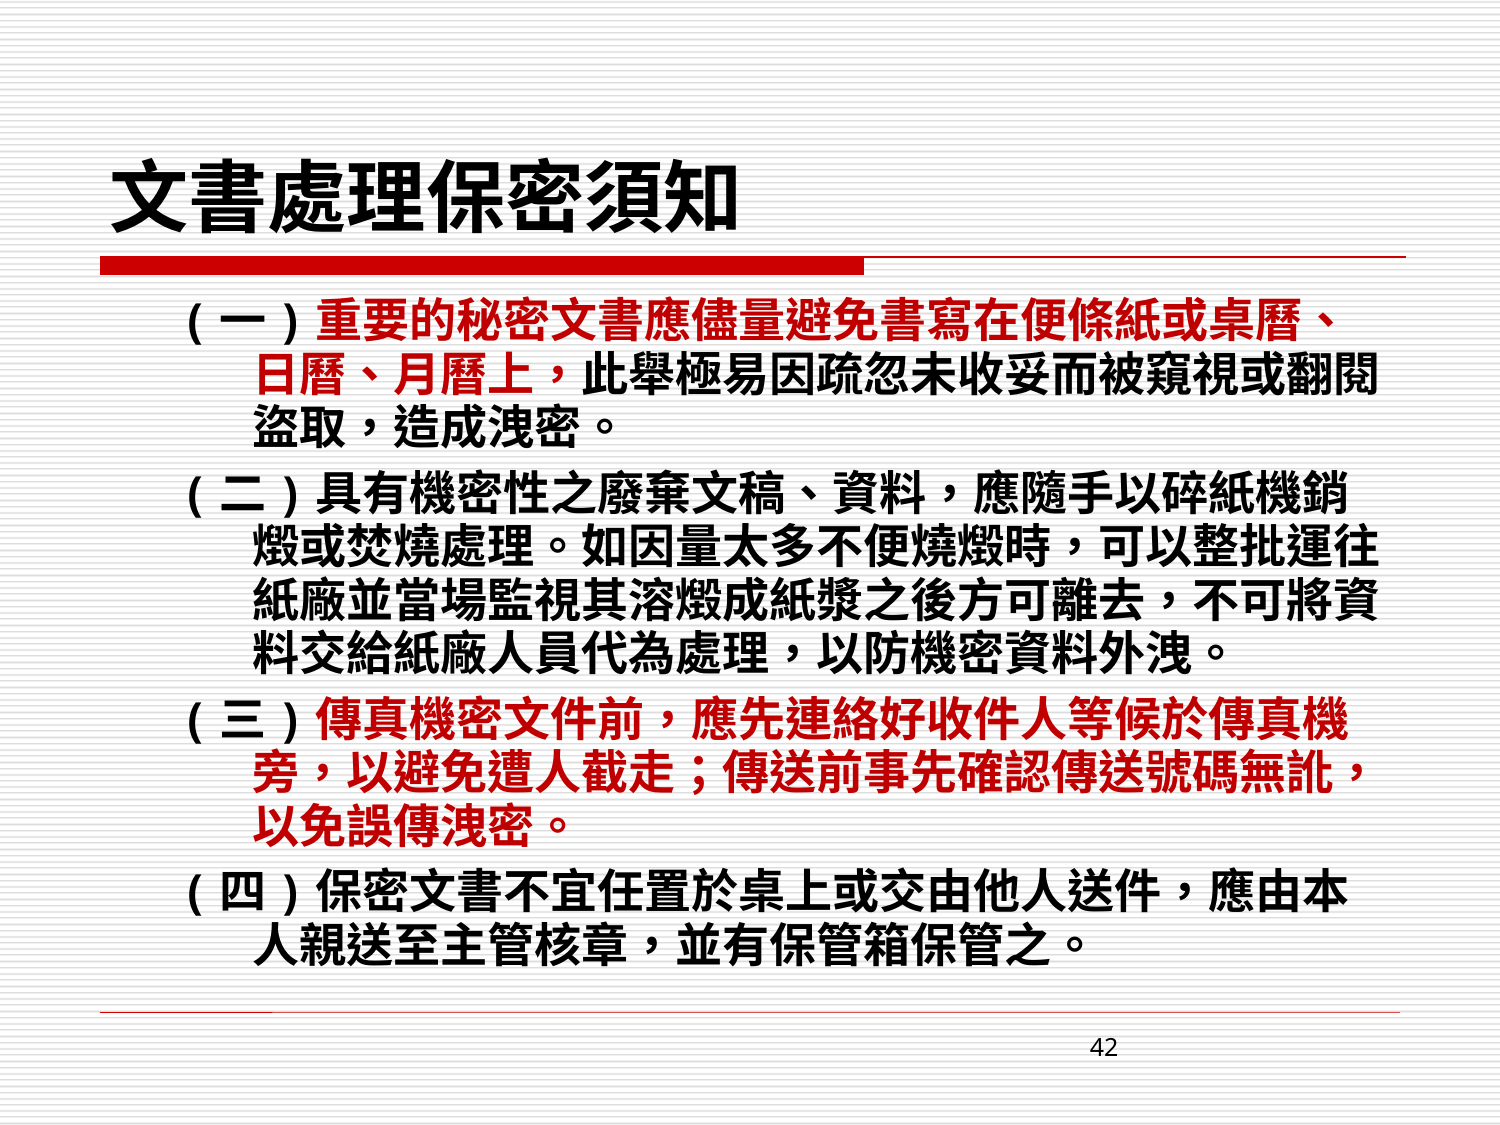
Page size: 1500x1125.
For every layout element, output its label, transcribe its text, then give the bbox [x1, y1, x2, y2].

list (一)重要的秘密文書應儘量避免書寫在便條紙或桌曆、日曆、月曆上，此舉極易因疏忽未收妥而被窺視或翻閱盜取，造成洩密。 (二)具有機密性之廢棄文稿、資料，應隨手以碎紙機銷燬或焚燒處理。如因量太多不便燒燬時，可以整批運往紙廠並當場監視其溶燬成紙漿之後方可離去，不可將資料交給紙廠人員代為處理，以防機密資料外洩。 (三)傳真機密文件前，應先連絡好收件人等候於傳真機旁，以避免遭人截走；傳送前事先確認傳送號碼無訛，以免誤傳洩密。 (四)保密文書不宜任置於桌上或交由他人送件，應由本人親送至主管核章，並有保管箱保管之。 [92, 287, 1406, 988]
text_box [1074, 1024, 1400, 1103]
title 文書處理保密須知 [94, 50, 1407, 250]
